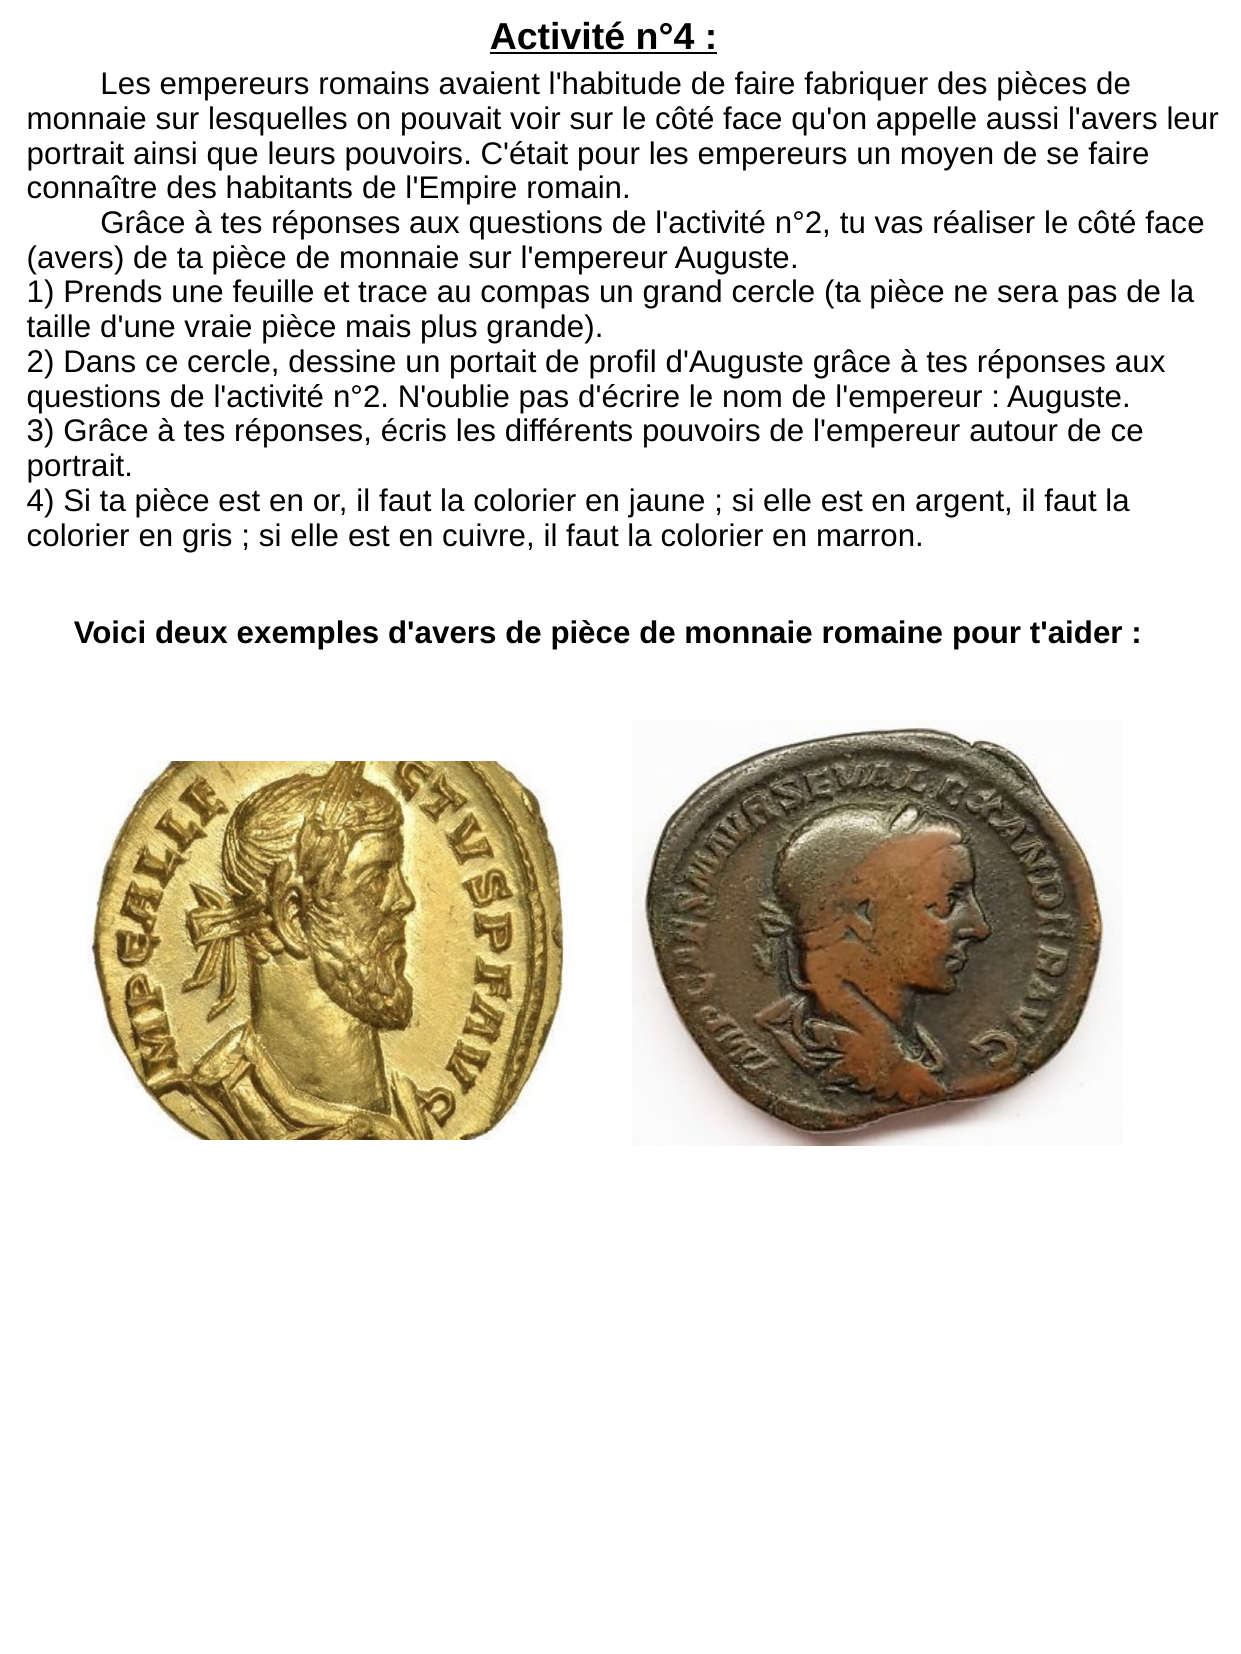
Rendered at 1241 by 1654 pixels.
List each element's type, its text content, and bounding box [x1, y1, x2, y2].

text_box Voici deux exemples d'avers de pièce de monnaie romaine pour t'aider : [59, 608, 1182, 693]
text_box Activité n°4 : [475, 8, 733, 59]
picture [47, 720, 1123, 1146]
text_box Les empereurs romains avaient l'habitude de faire fabriquer des pièces de monnaie sur lesquelles on pouvait voir sur le côté face qu'on appelle aussi l'avers leur portrait ainsi que leurs pouvoirs. C'était pour les empereurs un moyen de se faire connaître des habitants de l'Empire romain. Grâce à tes réponses aux questions de l'activité n°2, tu vas réaliser le côté face (avers) de ta pièce de monnaie sur l'empereur Auguste. 1) Prends une feuille et trace au compas un grand cercle (ta pièce ne sera pas de la taille d'une vraie pièce mais plus grande). 2) Dans ce cercle, dessine un portait de profil d'Auguste grâce à tes réponses aux questions de l'activité n°2. N'oublie pas d'écrire le nom de l'empereur : Auguste. 3) Grâce à tes réponses, écris les différents pouvoirs de l'empereur autour de ce portrait. 4) Si ta pièce est en or, il faut la colorier en jaune ; si elle est en argent, il faut la colorier en gris ; si elle est en cuivre, il faut la colorier en marron. [11, 59, 1241, 665]
